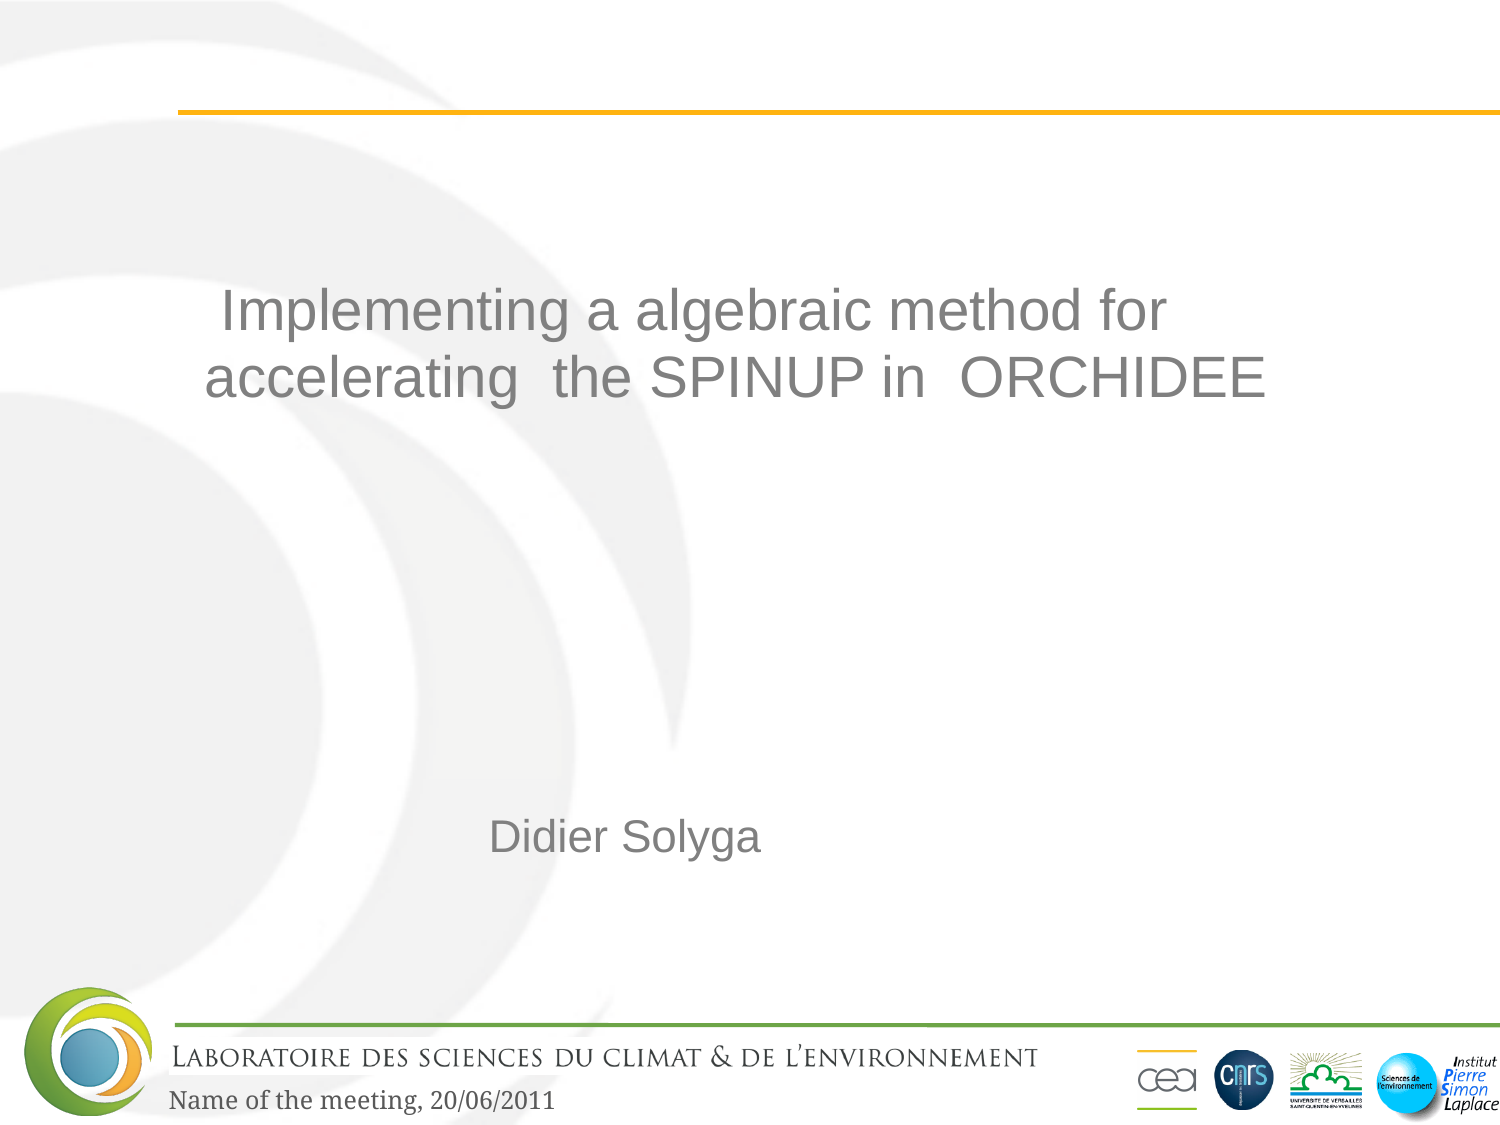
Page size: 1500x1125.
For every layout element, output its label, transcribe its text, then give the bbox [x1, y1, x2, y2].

title Implementing a algebraic method for accelerating the SPINUP in ORCHIDEE Didier Solyga [75, 44, 1425, 1006]
picture [0, 0, 1500, 1125]
